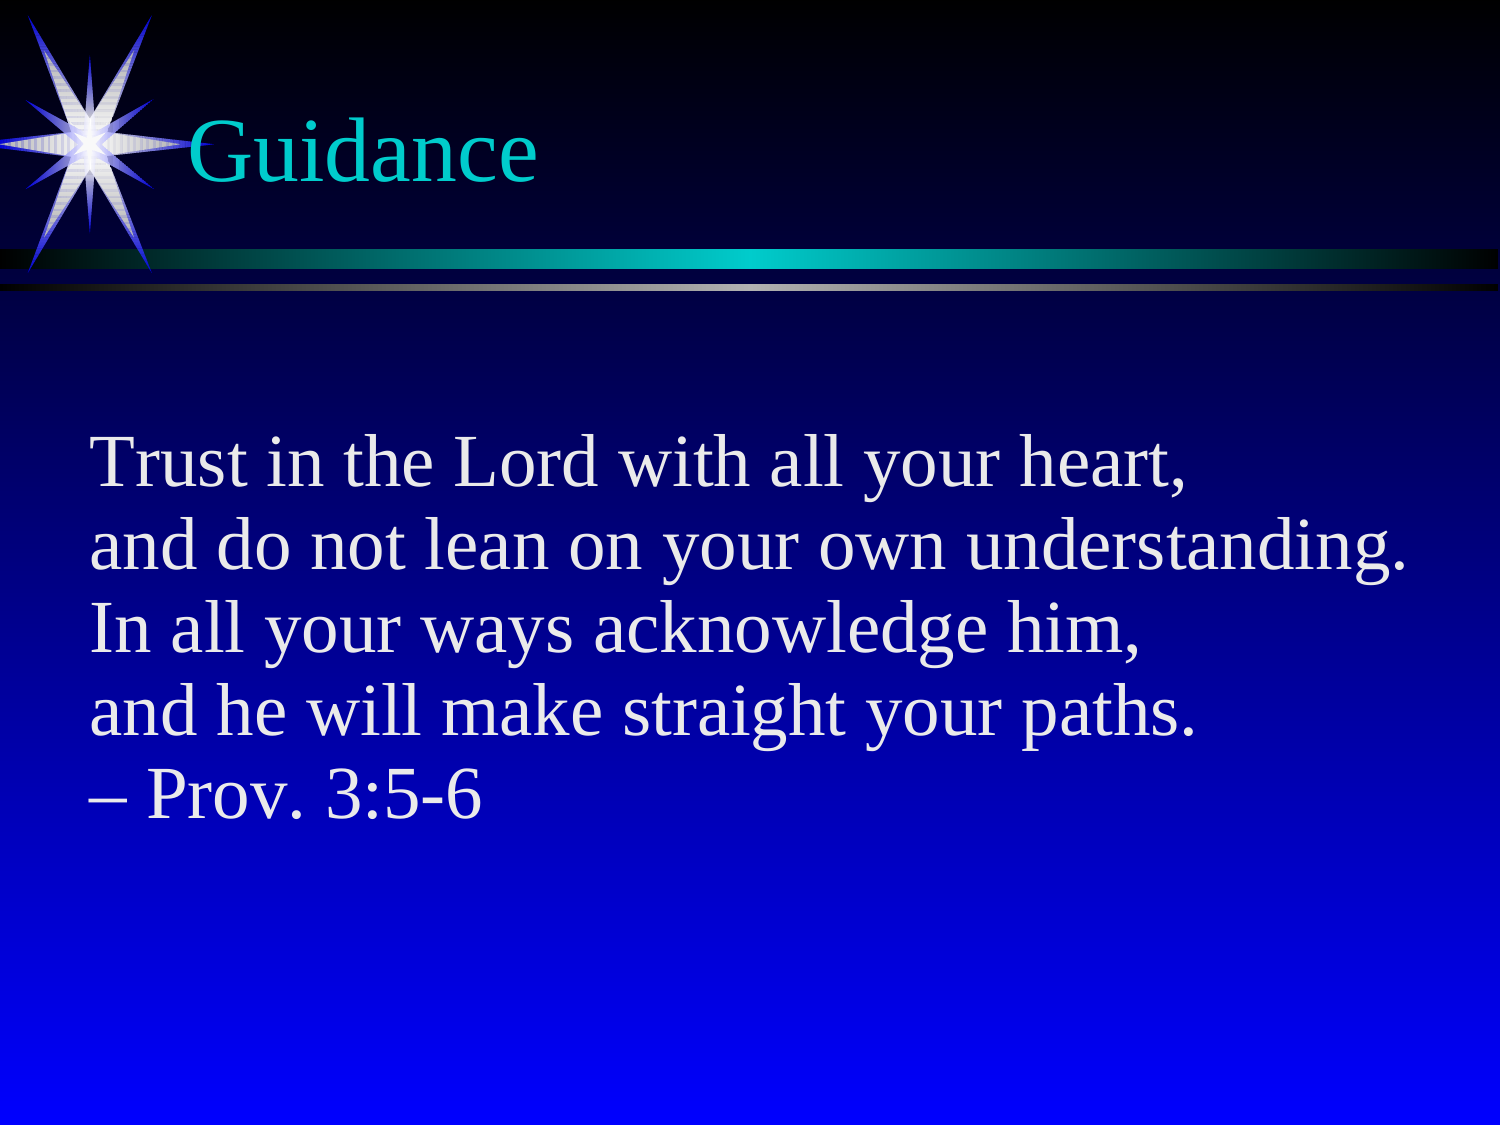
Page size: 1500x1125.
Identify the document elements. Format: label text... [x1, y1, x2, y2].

text_box Trust in the Lord with all your heart, and do not lean on your own understanding. In all your ways acknowledge him, and he will make straight your paths. – Prov. 3:5-6 [75, 412, 1426, 843]
title Guidance [187, 63, 1463, 237]
